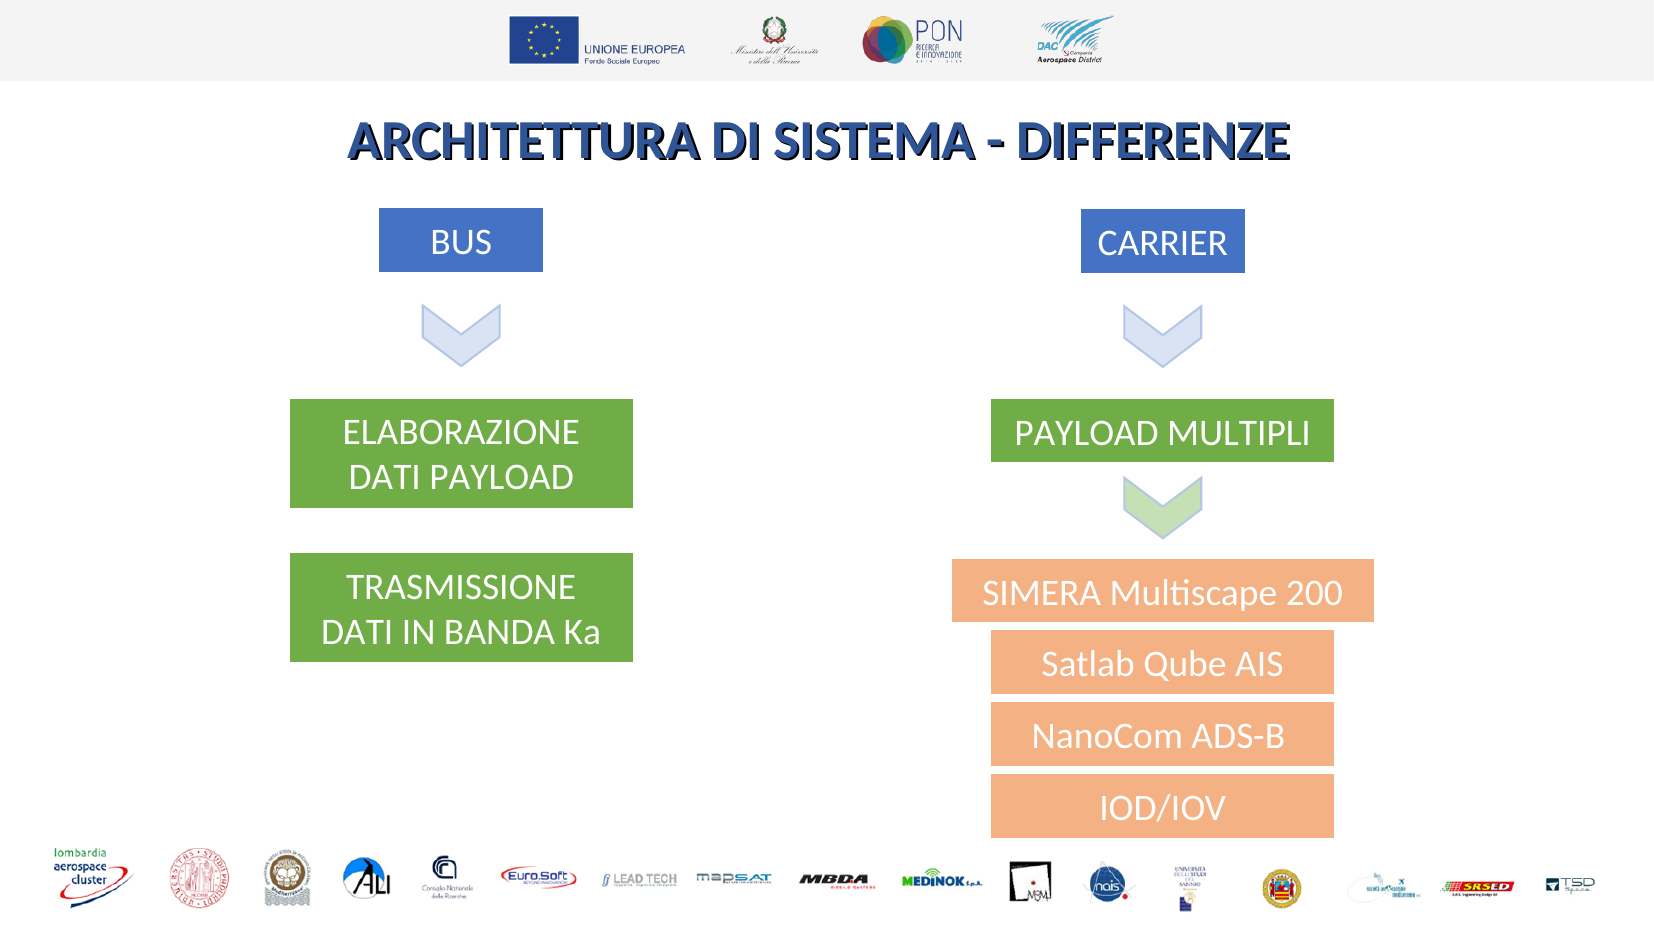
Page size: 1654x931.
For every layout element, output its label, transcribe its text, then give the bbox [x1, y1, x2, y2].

text_box ELABORAZIONE DATI PAYLOAD [291, 400, 632, 507]
text_box IOD/IOV [993, 775, 1333, 837]
text_box CARRIER [1082, 210, 1244, 272]
text_box BUS [380, 209, 542, 271]
text_box NanoCom ADS-B [993, 703, 1333, 765]
text_box ARCHITETTURA DI SISTEMA - DIFFERENZE [332, 95, 1317, 178]
text_box PAYLOAD MULTIPLI [993, 400, 1333, 461]
text_box [1124, 306, 1202, 367]
text_box [422, 305, 500, 367]
text_box Satlab Qube AIS [993, 631, 1333, 693]
text_box SIMERA Multiscape 200 [953, 560, 1373, 621]
text_box TRASMISSIONE DATI IN BANDA Ka [291, 554, 632, 661]
picture [54, 848, 1595, 931]
text_box [1124, 477, 1202, 539]
picture [0, 0, 1654, 81]
